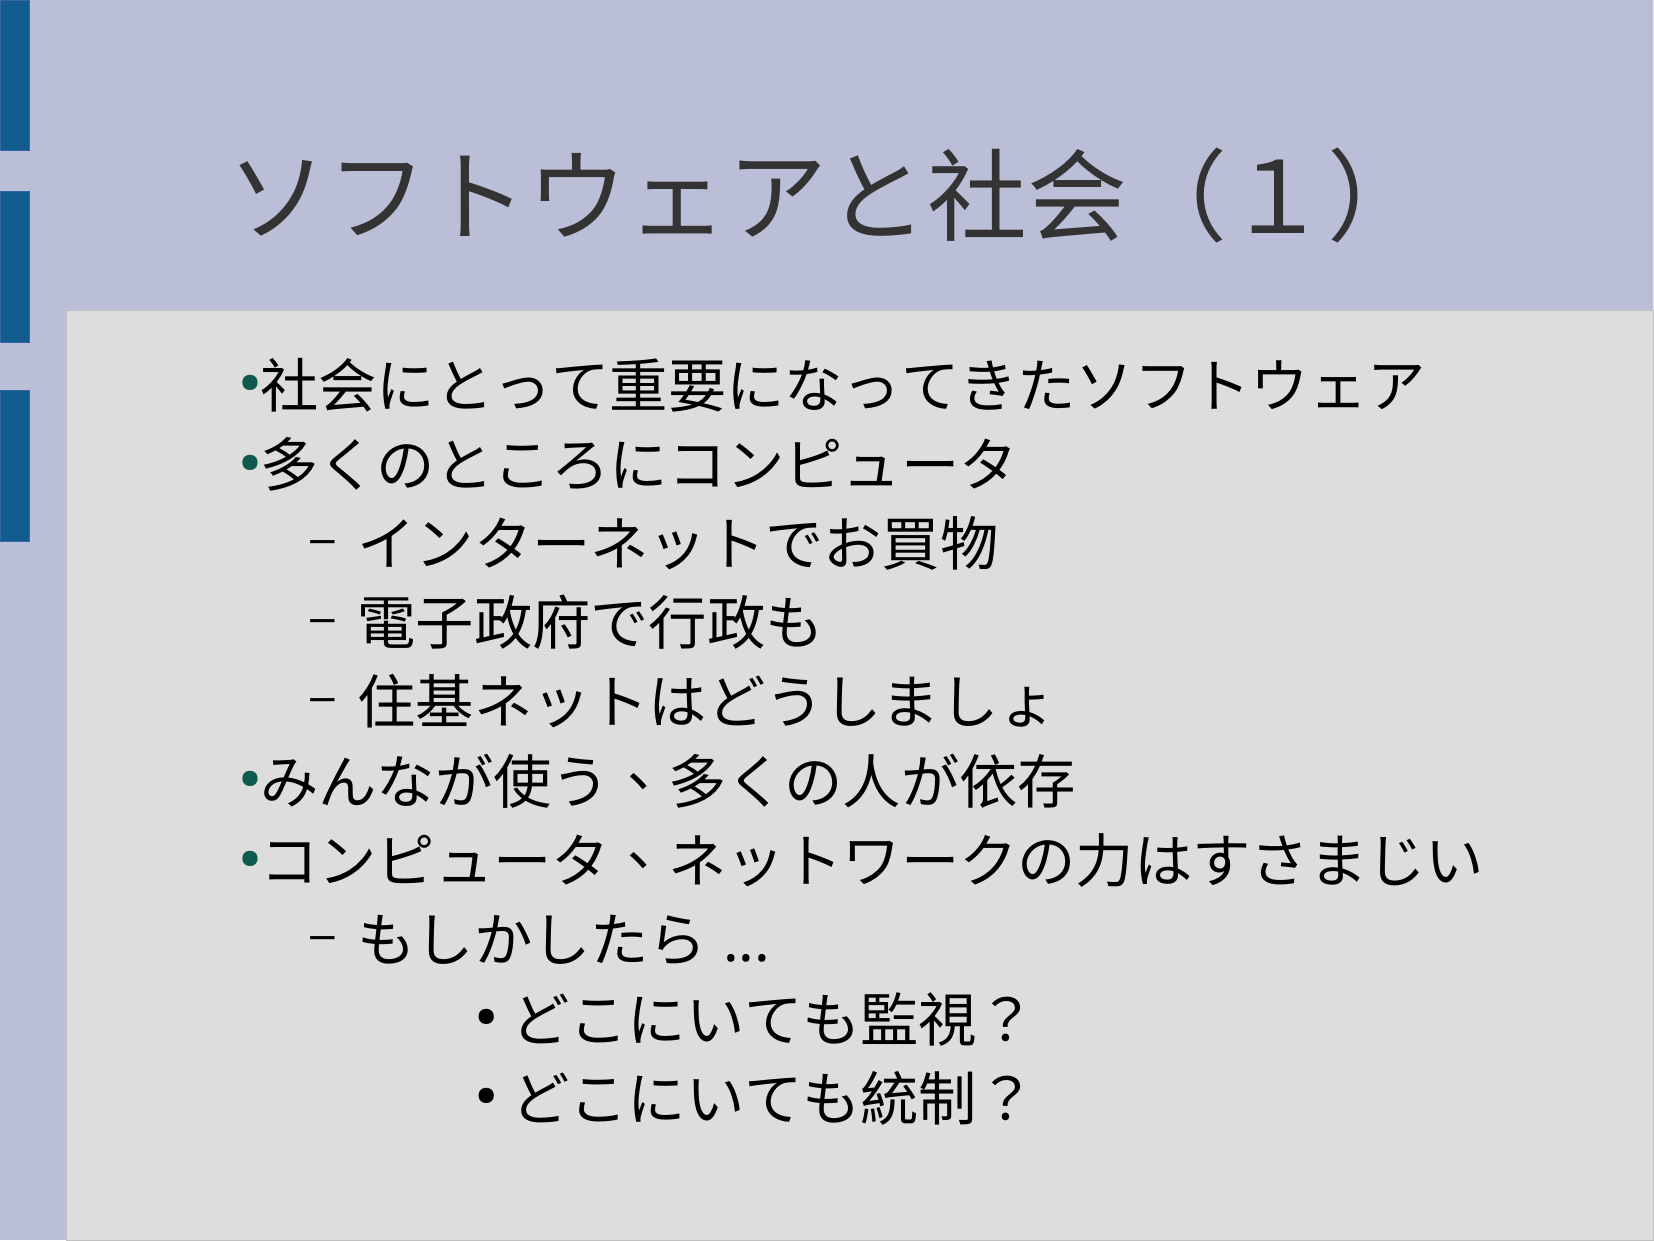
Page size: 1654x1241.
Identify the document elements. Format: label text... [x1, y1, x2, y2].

list 社会にとって重要になってきたソフトウェア 多くのところにコンピュータ インターネットでお買物 電子政府で行政も 住基ネットはどうしましょ みんなが使う、多くの人が依存 コンピュータ、ネットワークの力はすさまじい もしかしたら... どこにいても監視？ どこにいても統制？ [121, 344, 1534, 1127]
title ソフトウェアと社会（１） [121, 91, 1534, 299]
